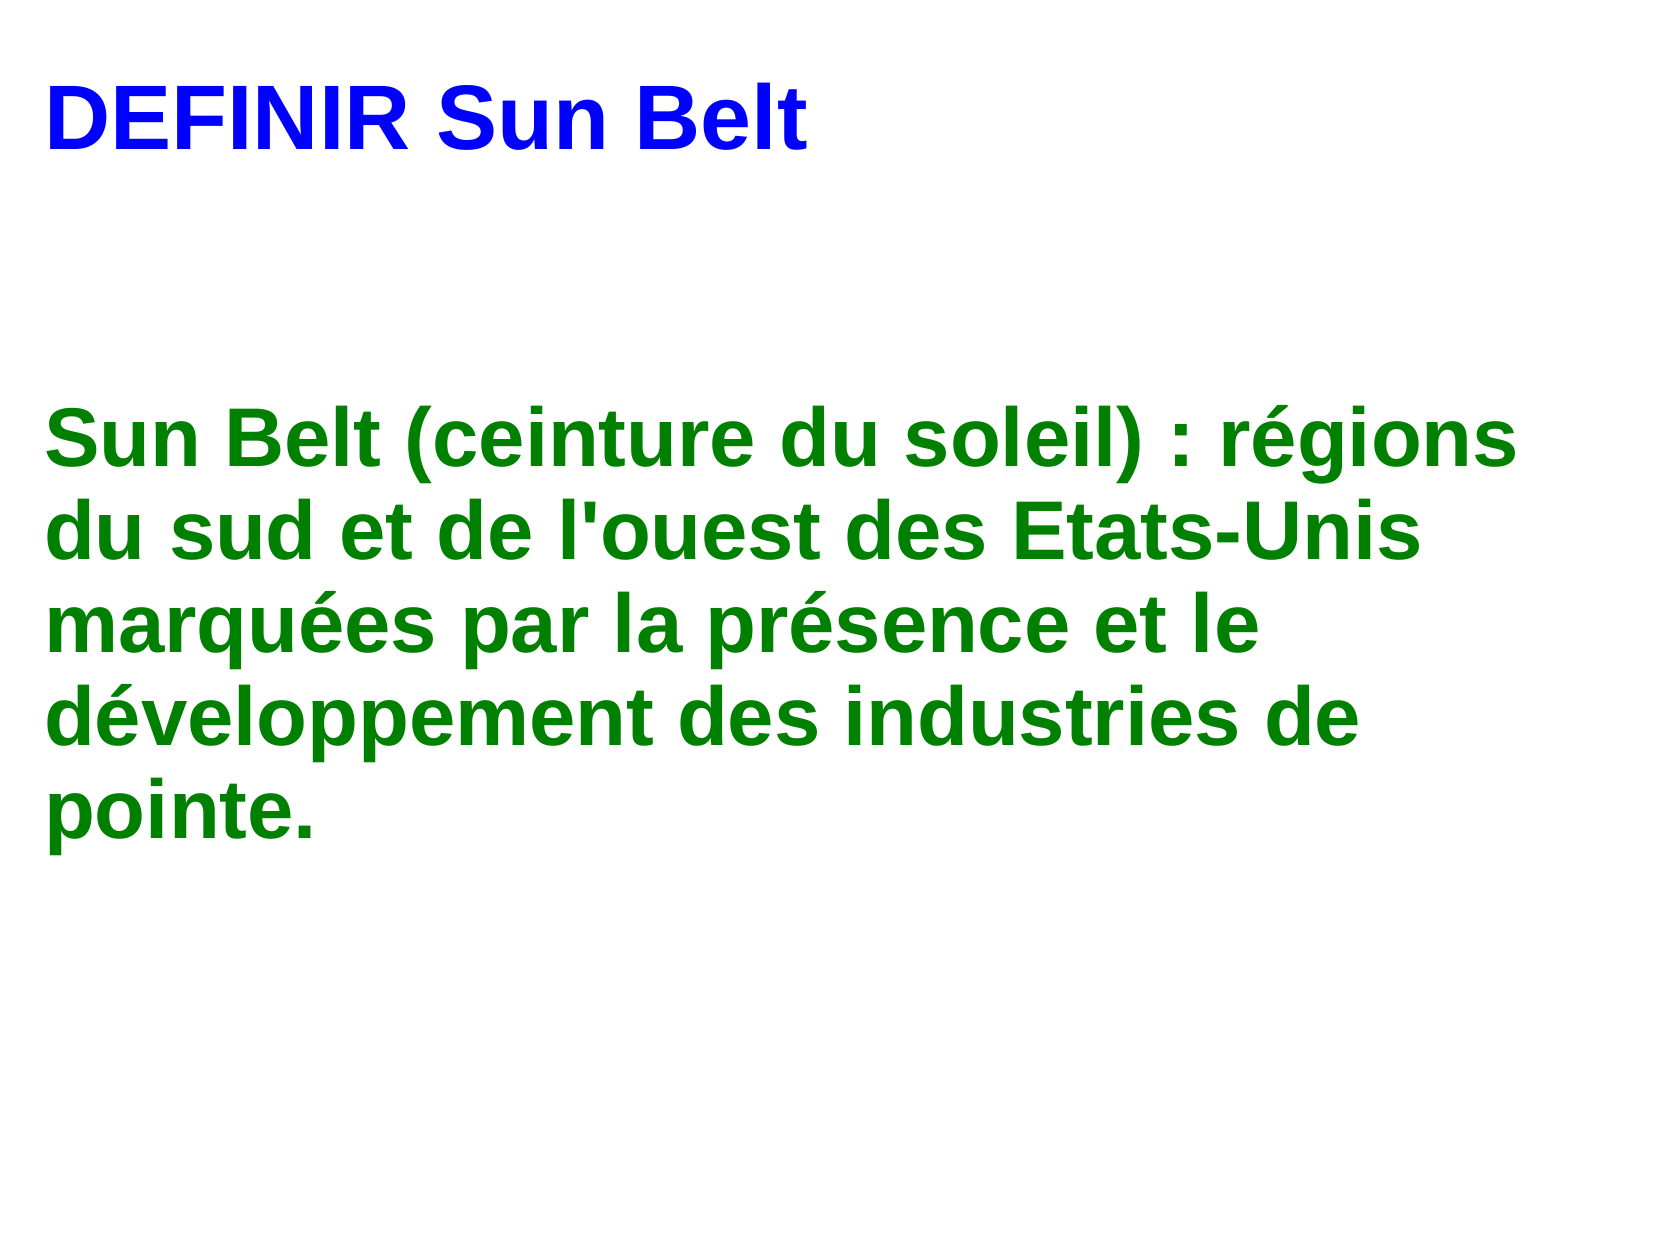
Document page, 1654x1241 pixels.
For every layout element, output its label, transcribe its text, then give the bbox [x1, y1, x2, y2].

text_box Sun Belt (ceinture du soleil) : régions du sud et de l'ouest des Etats-Unis marquées par la présence et le développement des industries de pointe. [29, 383, 1595, 864]
text_box DEFINIR Sun Belt [29, 59, 1595, 177]
